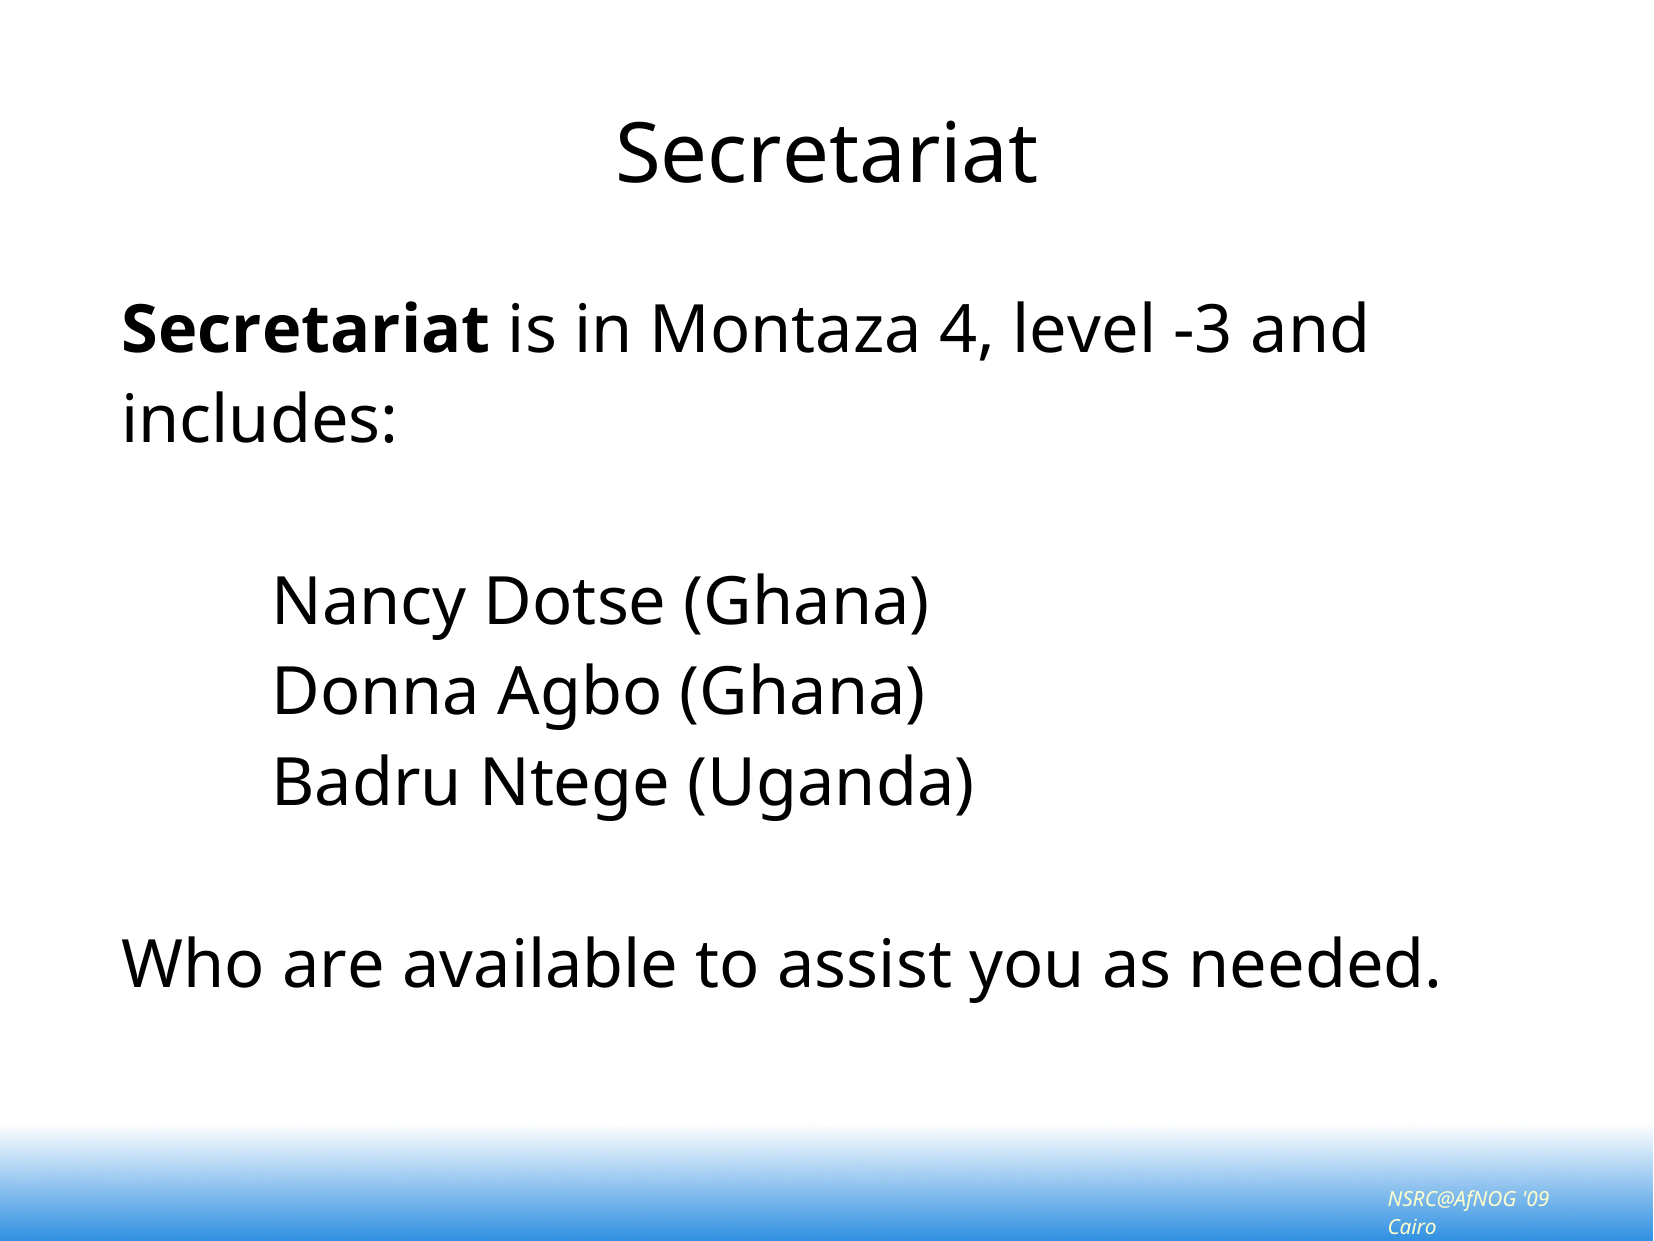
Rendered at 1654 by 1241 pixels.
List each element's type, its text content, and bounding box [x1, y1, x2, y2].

title Secretariat [121, 46, 1534, 254]
list Secretariat is in Montaza 4, level -3 and includes: Nancy Dotse (Ghana) Donna Agbo (Ghana) Badru Ntege (Uganda) Who are available to assist you as needed. [121, 280, 1561, 1091]
picture [0, 1122, 1653, 1241]
